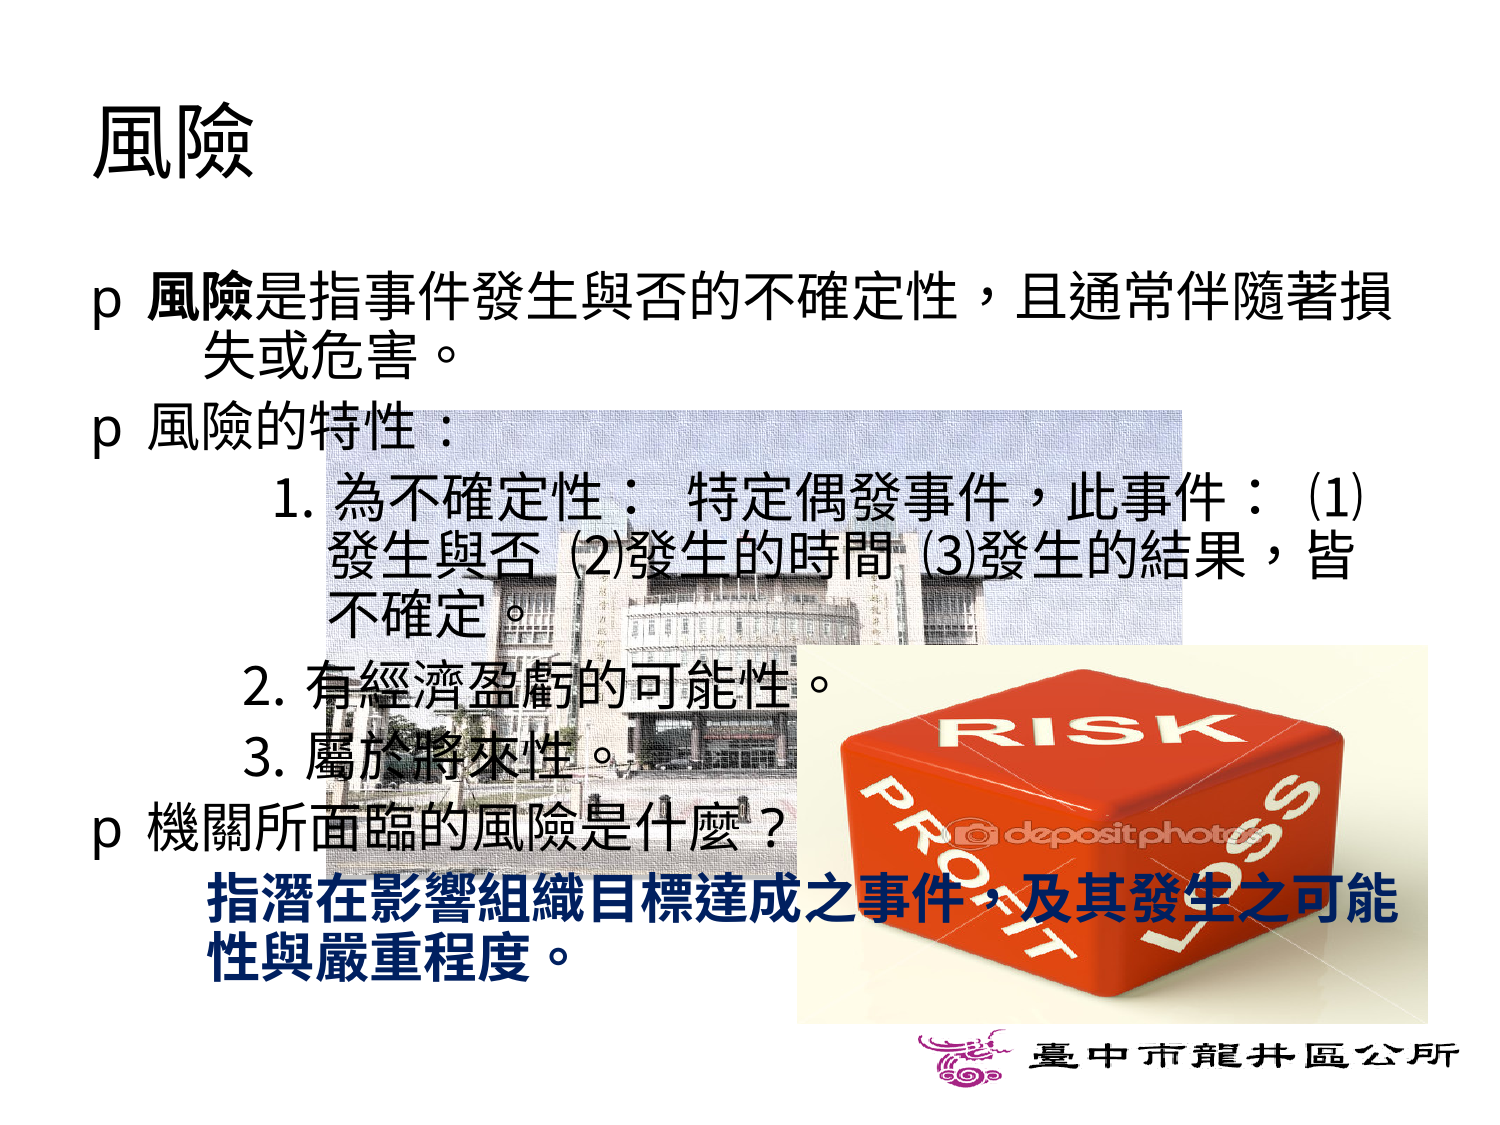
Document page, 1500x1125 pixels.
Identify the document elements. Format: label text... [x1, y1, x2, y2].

picture [797, 645, 1428, 1024]
title 風險 [75, 45, 1426, 233]
list 風險是指事件發生與否的不確定性，且通常伴隨著損失或危害。 風險的特性: ⒈為不確定性： 特定偶發事件，此事件： ⑴發生與否 ⑵發生的時間 ⑶發生的結果，皆不確定。 ⒉有經濟盈虧的可能性。 ⒊屬於將來性。 機關所面臨的風險是什麼? 指潛在影響組織目標達成之事件，及其發生之可能性與嚴重程度。 [75, 262, 1426, 1005]
